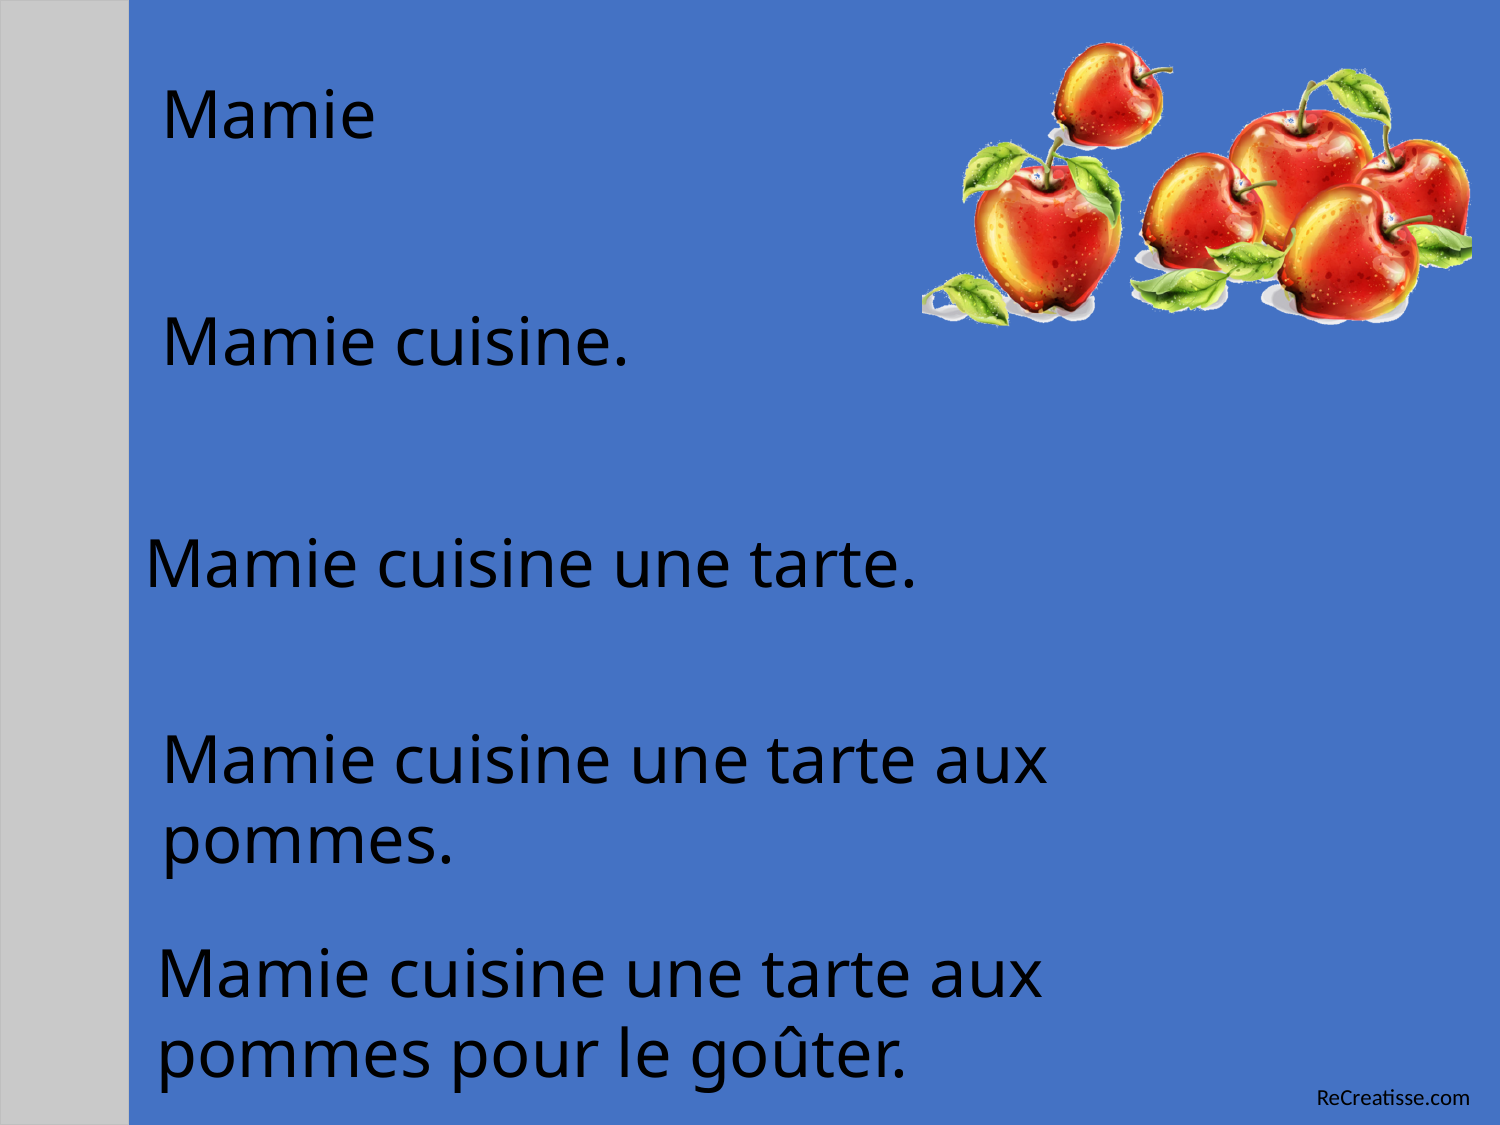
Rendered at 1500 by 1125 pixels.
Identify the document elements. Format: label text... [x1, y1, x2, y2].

table_cell [129, 675, 1500, 900]
picture [922, 1, 1472, 358]
table_cell [129, 450, 1500, 675]
text_box Mamie cuisine une tarte aux pommes. [147, 710, 1065, 885]
table_cell [129, 900, 1500, 1125]
text_box Mamie cuisine. [147, 291, 646, 386]
table_header [129, 0, 1500, 225]
text_box Mamie cuisine une tarte. [129, 514, 934, 609]
text_box [0, 0, 129, 1125]
text_box Mamie cuisine une tarte aux pommes pour le goûter. [141, 923, 1060, 1098]
table_cell [129, 225, 1500, 450]
text_box ReCreatisse.com [1302, 1075, 1486, 1118]
text_box Mamie [147, 65, 392, 160]
